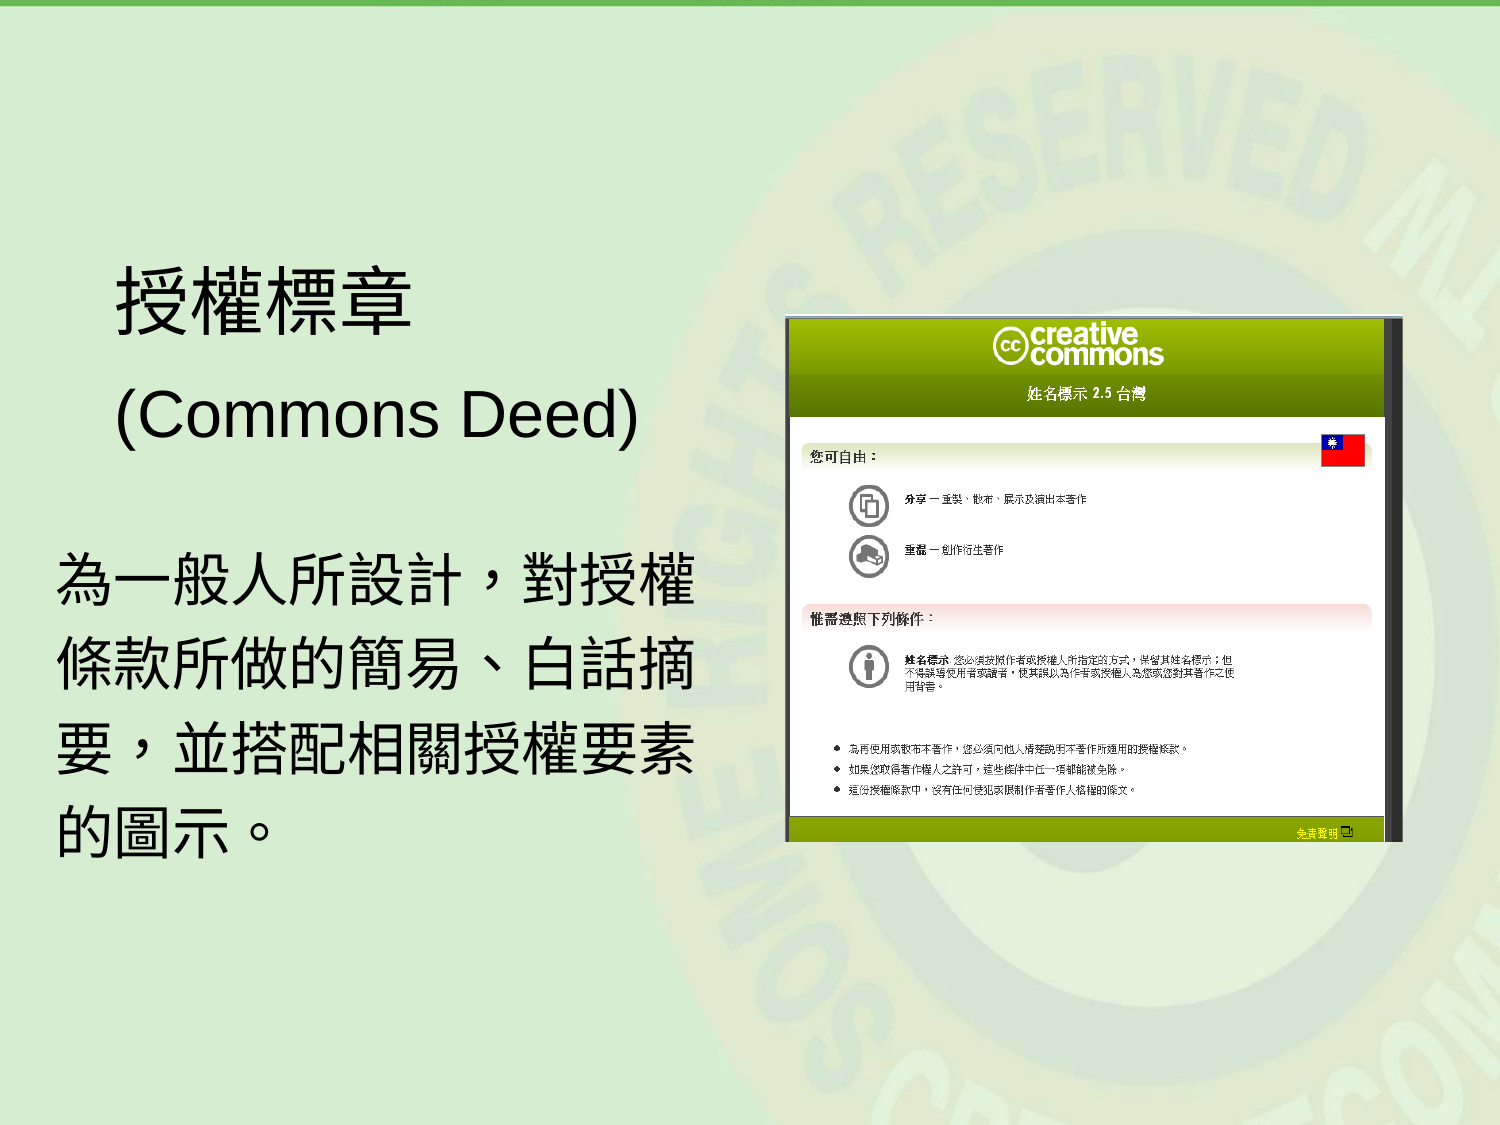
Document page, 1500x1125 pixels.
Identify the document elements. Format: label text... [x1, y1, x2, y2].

picture [0, 0, 1500, 1125]
title 授權標章 (Commons Deed) 為一般人所設計，對授權 條款所做的簡易、白話摘要，並搭配相關授權要素的圖示。 [41, 125, 727, 988]
